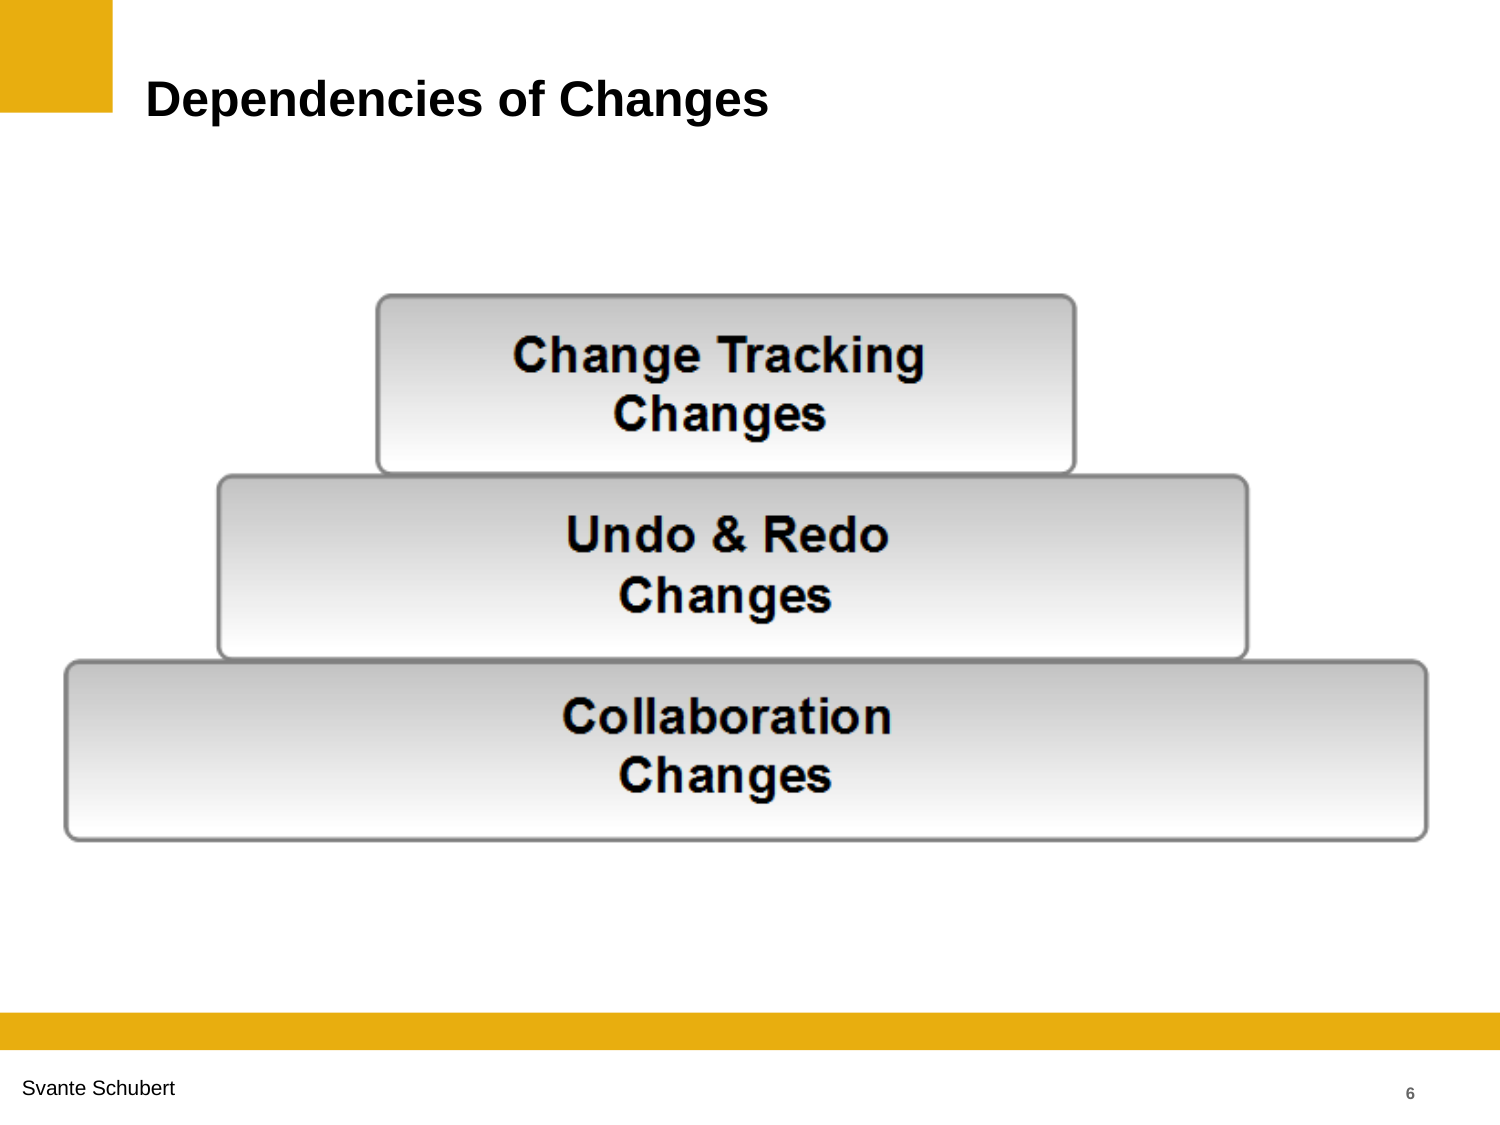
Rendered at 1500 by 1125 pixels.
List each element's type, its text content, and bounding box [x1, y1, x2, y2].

picture [0, 204, 1500, 916]
title Dependencies of Changes [145, 67, 1388, 204]
